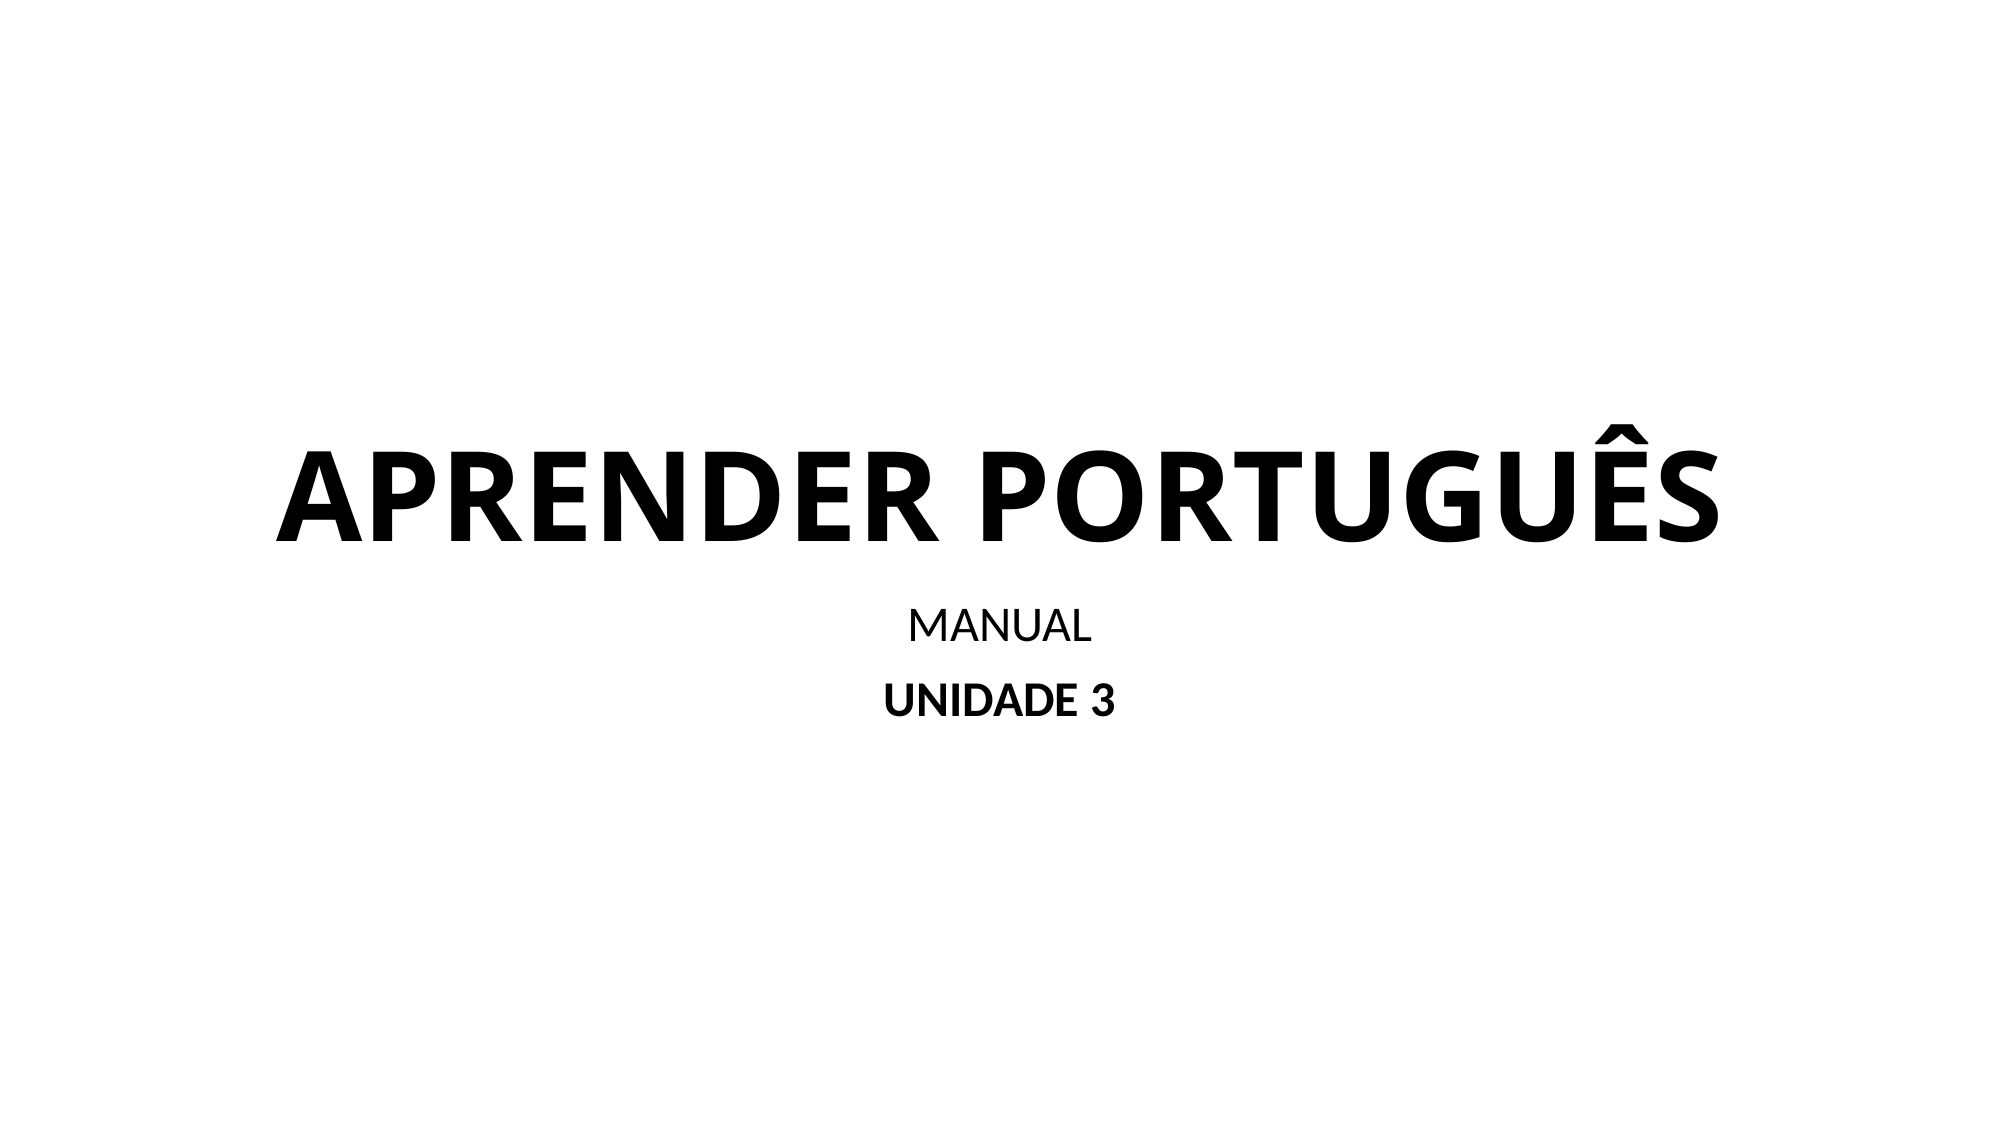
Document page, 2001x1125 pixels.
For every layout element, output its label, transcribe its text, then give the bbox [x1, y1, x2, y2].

title APRENDER PORTUGUÊS [249, 184, 1750, 576]
subtitle MANUAL UNIDADE 3 [249, 590, 1750, 863]
